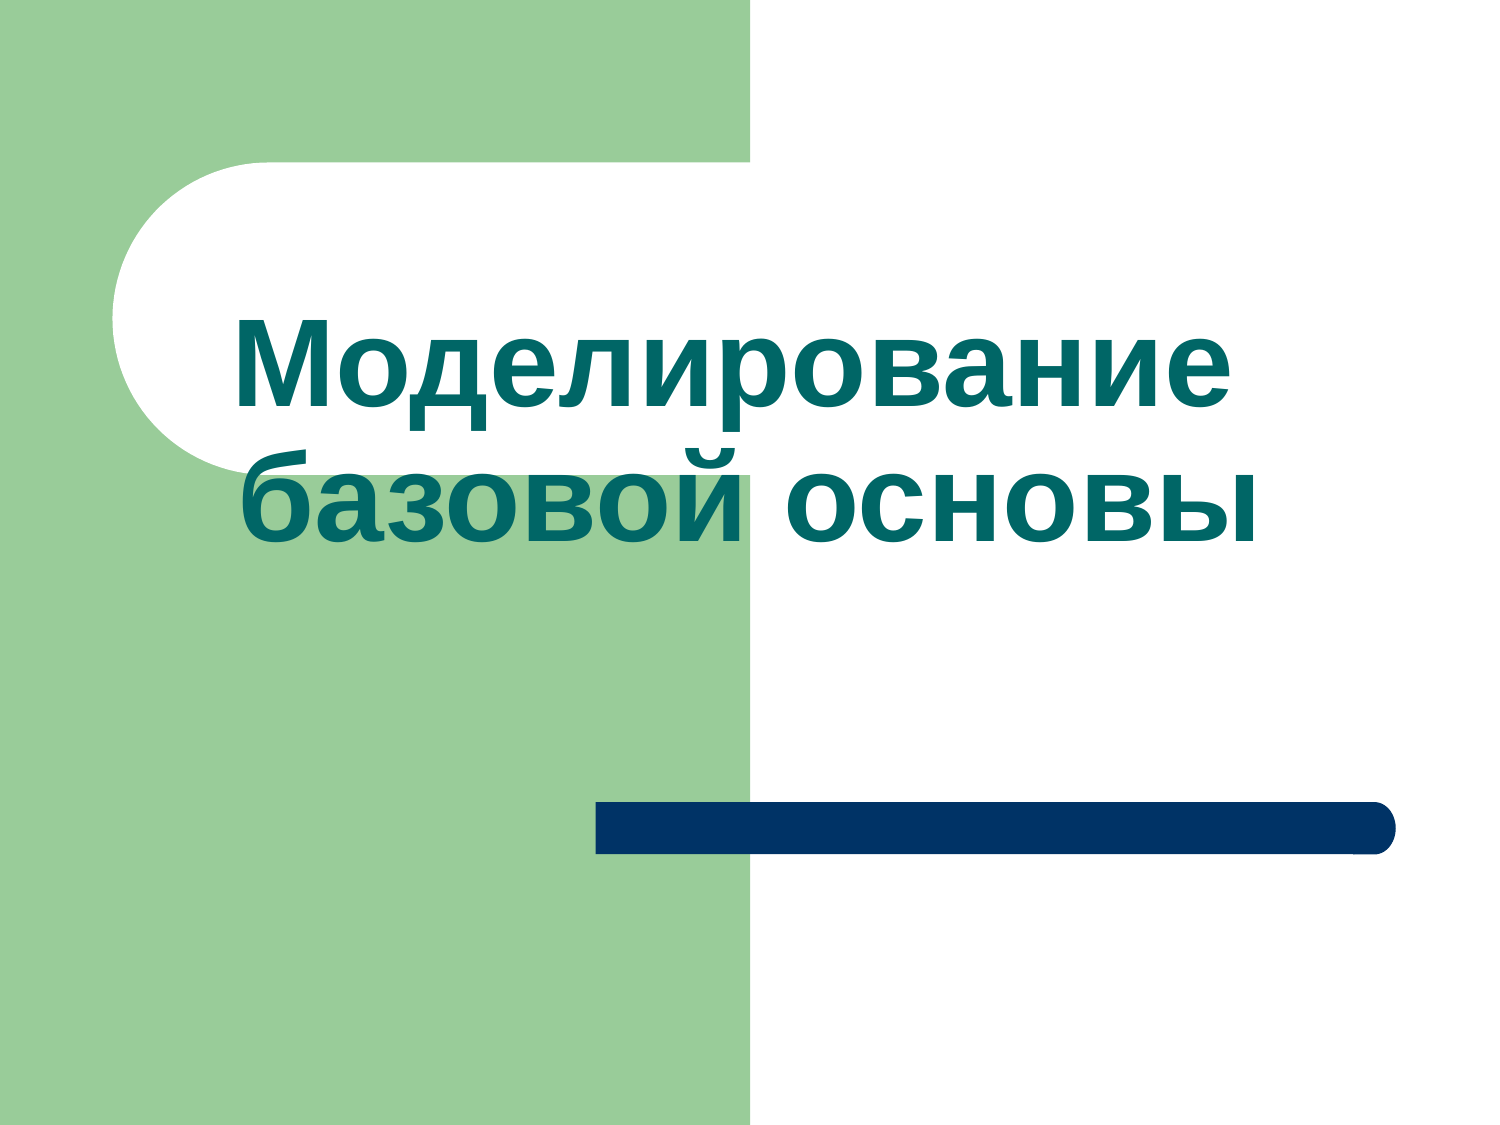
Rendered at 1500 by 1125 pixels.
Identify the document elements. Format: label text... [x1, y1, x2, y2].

title Моделирование базовой основы [187, 184, 1313, 576]
